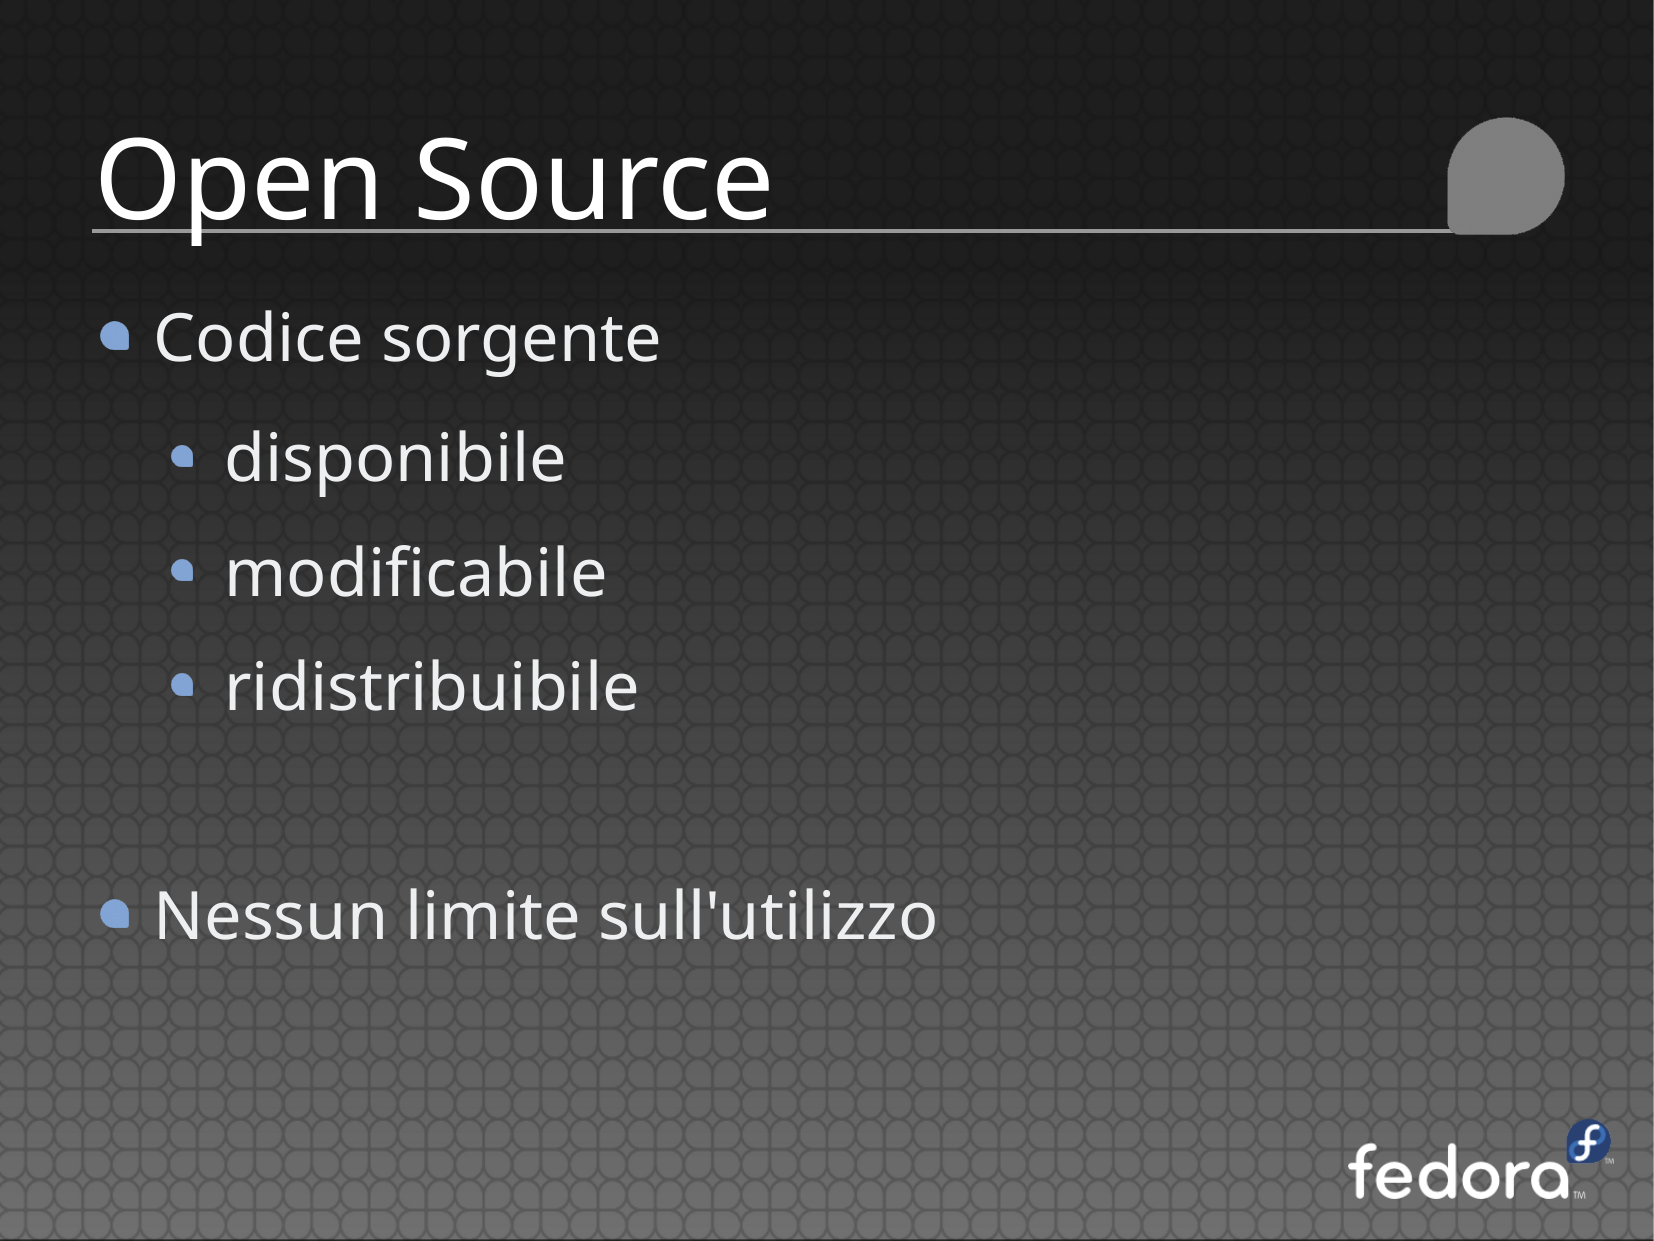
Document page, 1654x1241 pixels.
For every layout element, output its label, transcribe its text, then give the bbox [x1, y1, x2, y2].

list Codice sorgente disponibile modificabile ridistribuibile Nessun limite sull'utilizzo [82, 290, 1571, 1094]
title Open Source [94, 100, 1426, 251]
picture [0, 0, 1654, 1241]
